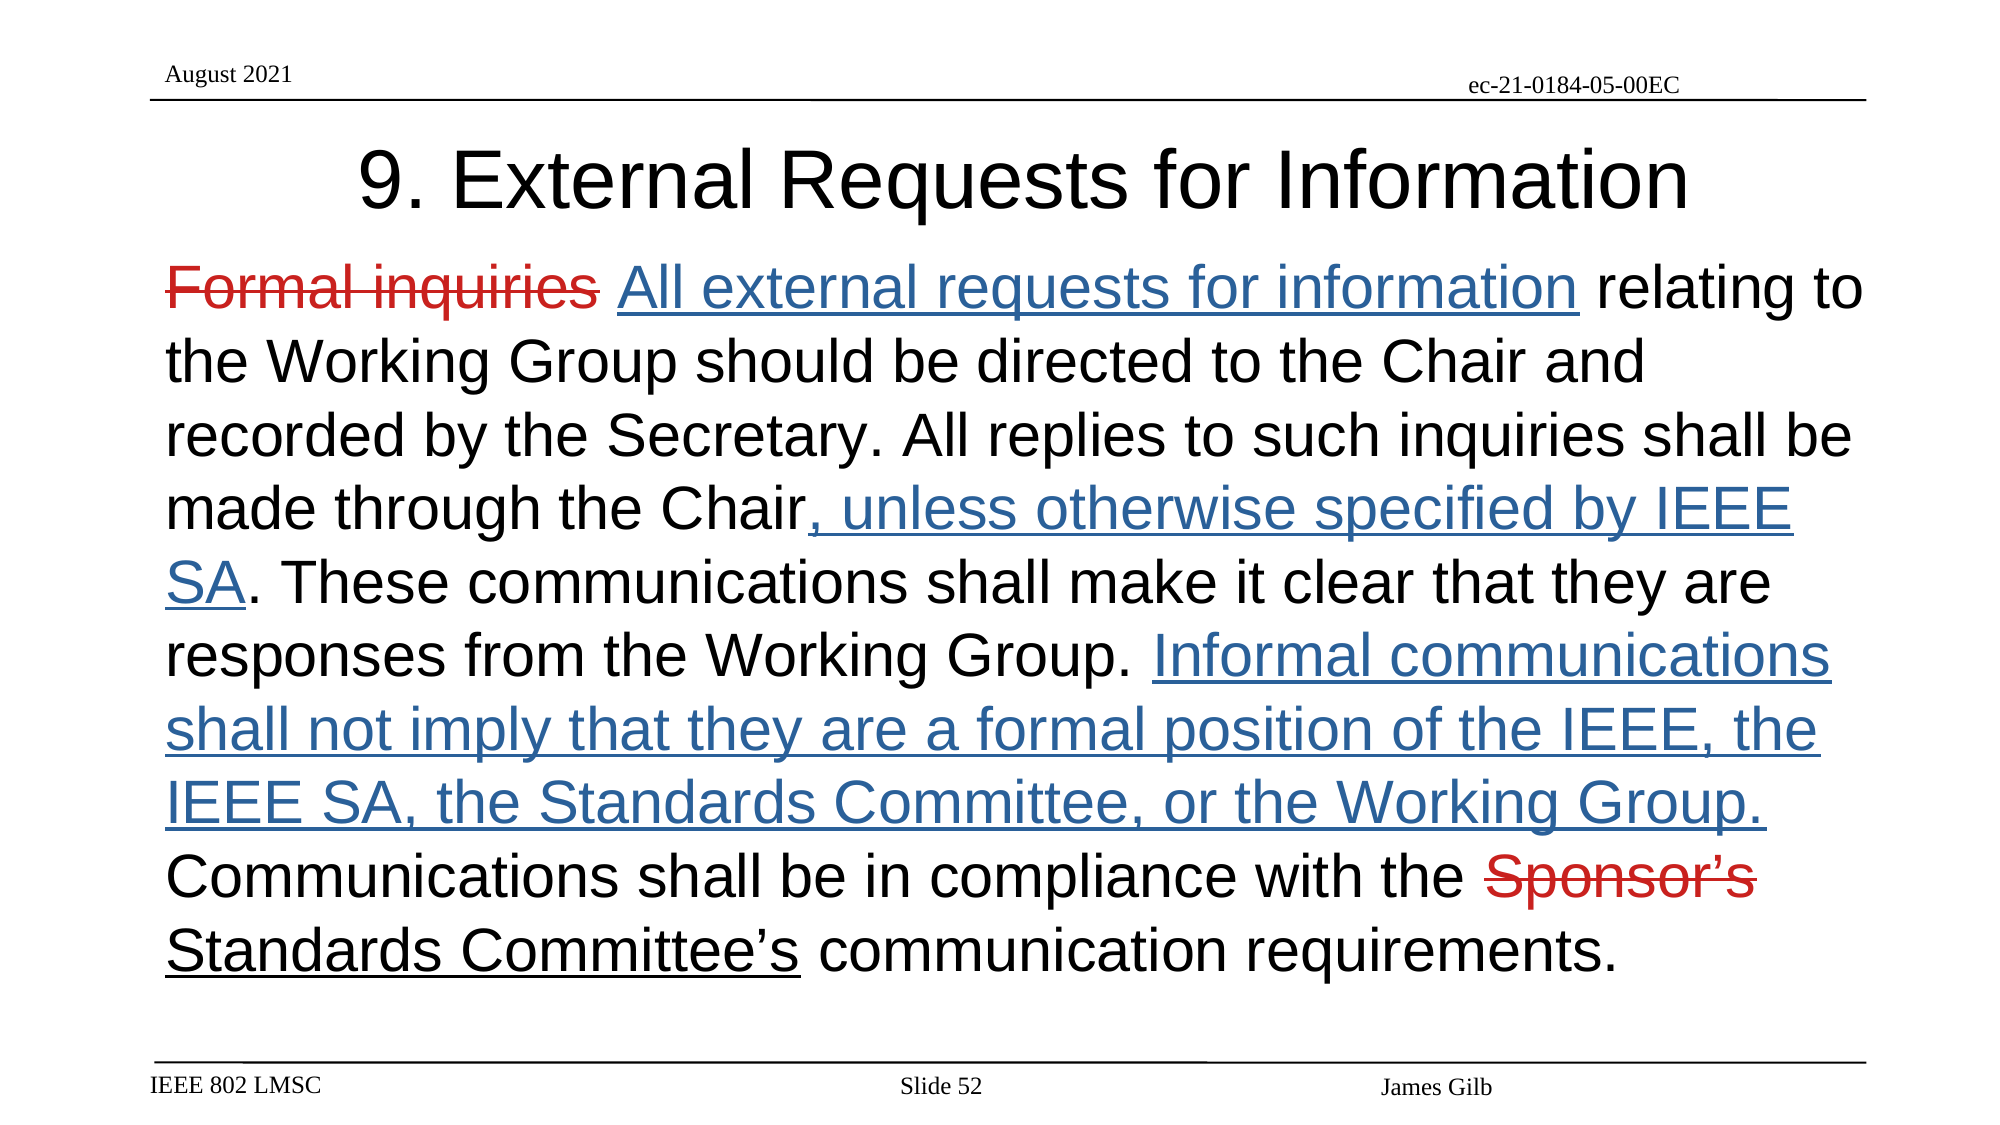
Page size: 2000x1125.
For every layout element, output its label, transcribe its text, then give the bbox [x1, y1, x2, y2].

title 9. External Requests for Information [149, 112, 1900, 238]
text_box Slide [799, 1069, 1083, 1108]
list Formal inquiries All external requests for information relating to the Working Group should be directed to the Chair and recorded by the Secretary. All replies to such inquiries shall be made through the Chair, unless otherwise specified by IEEE SA. These communications shall make it clear that they are responses from the Working Group. Informal communications shall not imply that they are a formal position of the IEEE, the IEEE SA, the Standards Committee, or the Working Group. Communications shall be in compliance with the Sponsor’s Standards Committee’s communication requirements. [149, 239, 1900, 1051]
